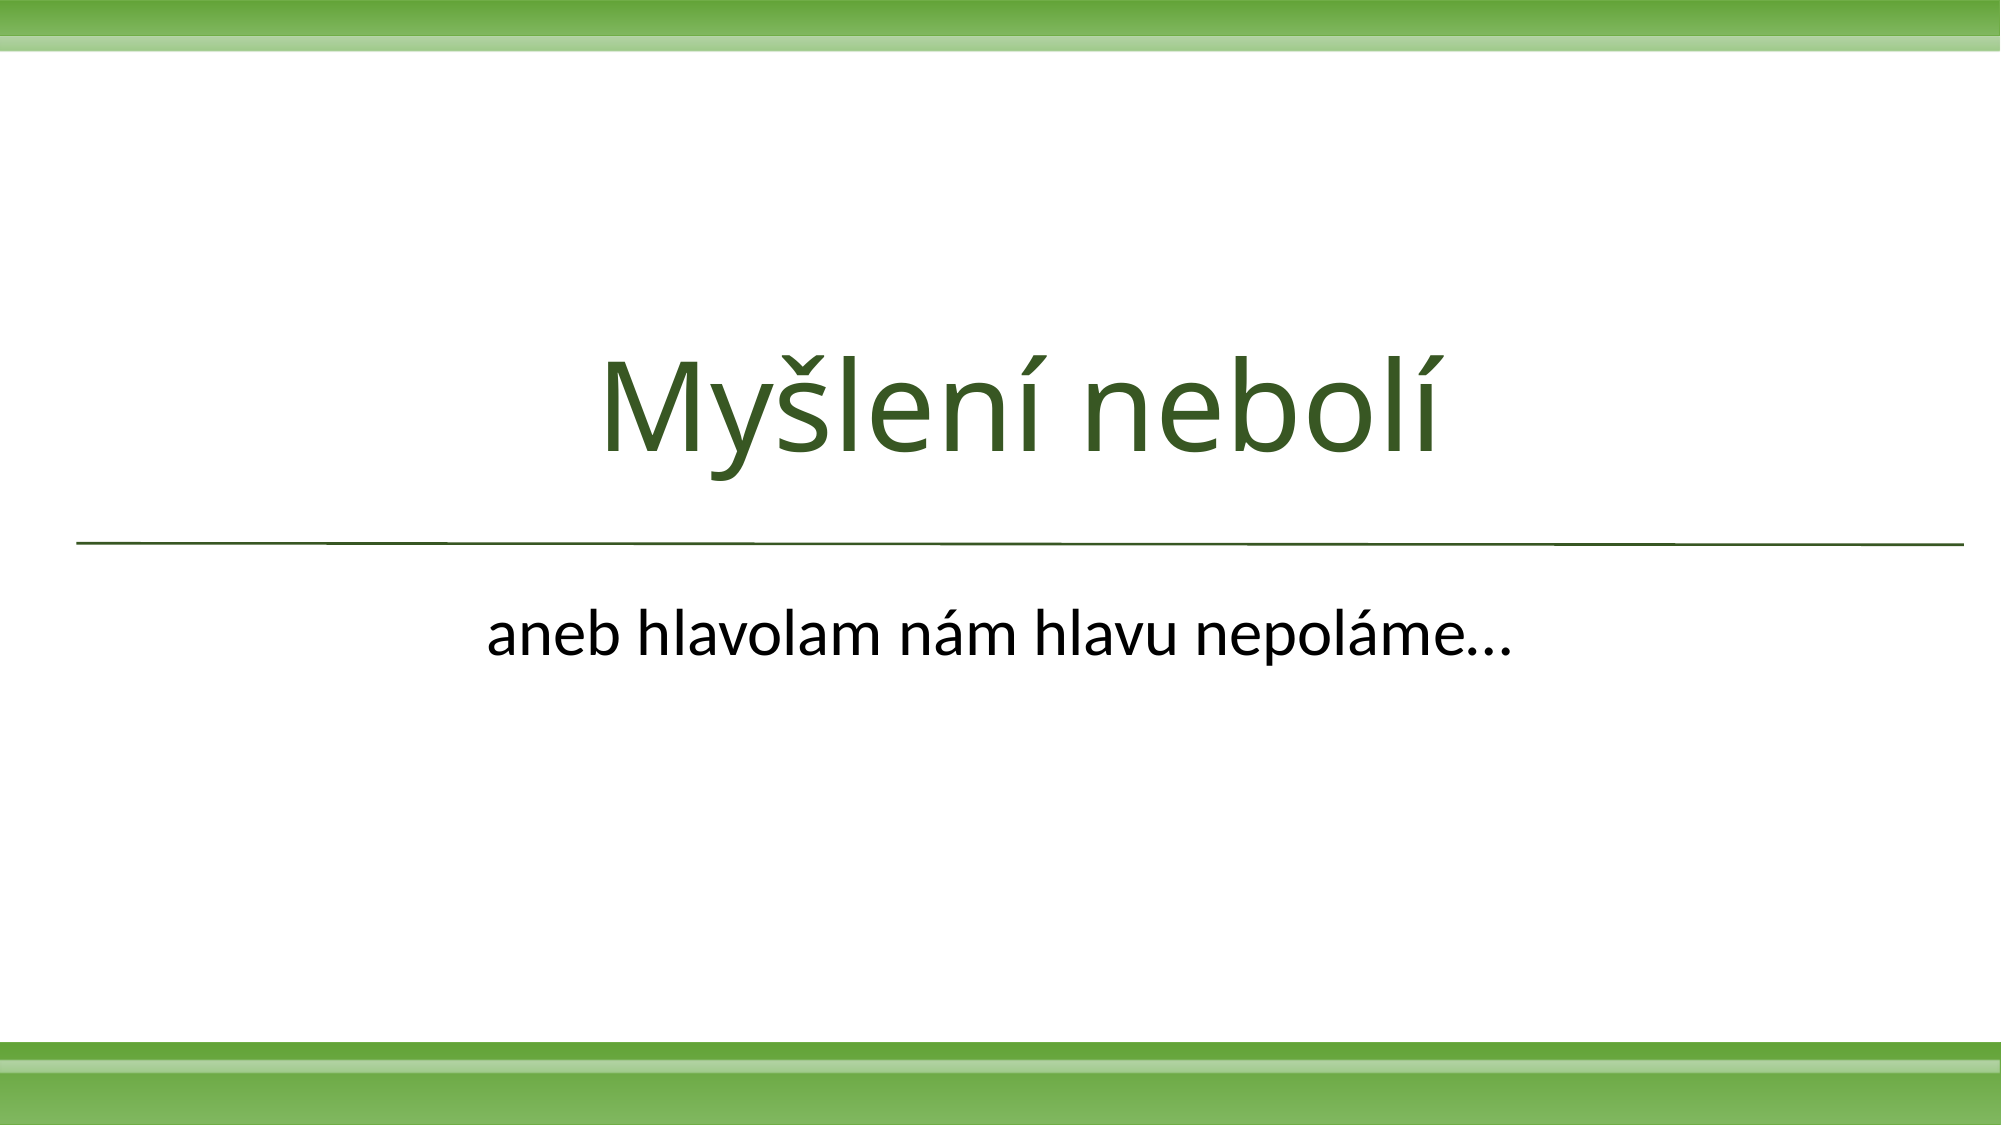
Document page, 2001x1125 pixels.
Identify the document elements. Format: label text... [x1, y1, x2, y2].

picture [0, 34, 2001, 53]
text_box aneb hlavolam nám hlavu nepoláme… [249, 590, 1750, 863]
picture [0, 1058, 2001, 1075]
title Myšlení nebolí [270, 205, 1771, 486]
